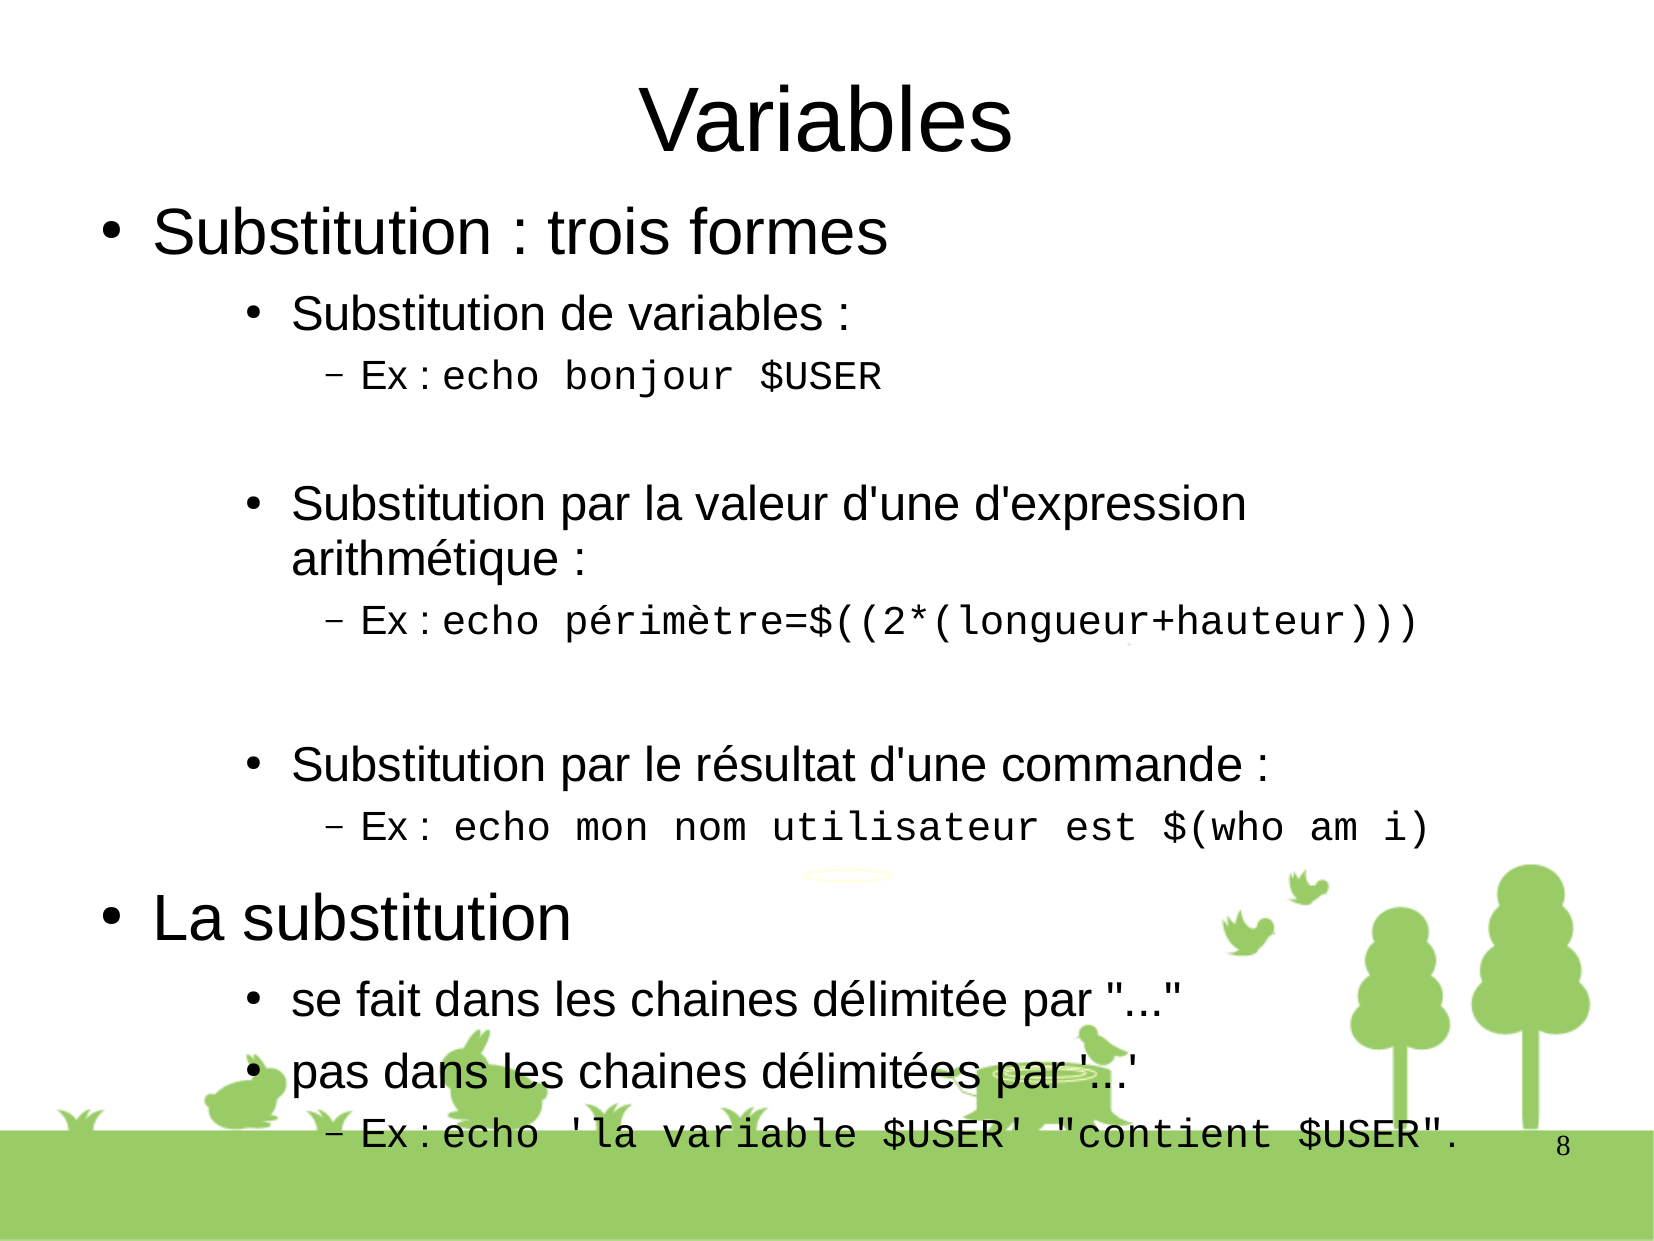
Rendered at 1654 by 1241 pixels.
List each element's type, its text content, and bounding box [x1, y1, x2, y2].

title Variables [82, 49, 1571, 189]
list Substitution : trois formes Substitution de variables : Ex : echo bonjour $USER Substitution par la valeur d'une d'expression arithmétique : Ex : echo périmètre=$((2*(longueur+hauteur))) Substitution par le résultat d'une commande : Ex : echo mon nom utilisateur est $(who am i) La substitution se fait dans les chaines délimitée par "..." pas dans les chaines délimitées par '...' Ex : echo 'la variable $USER' "contient $USER". [82, 195, 1538, 1170]
picture [0, 0, 1654, 1241]
